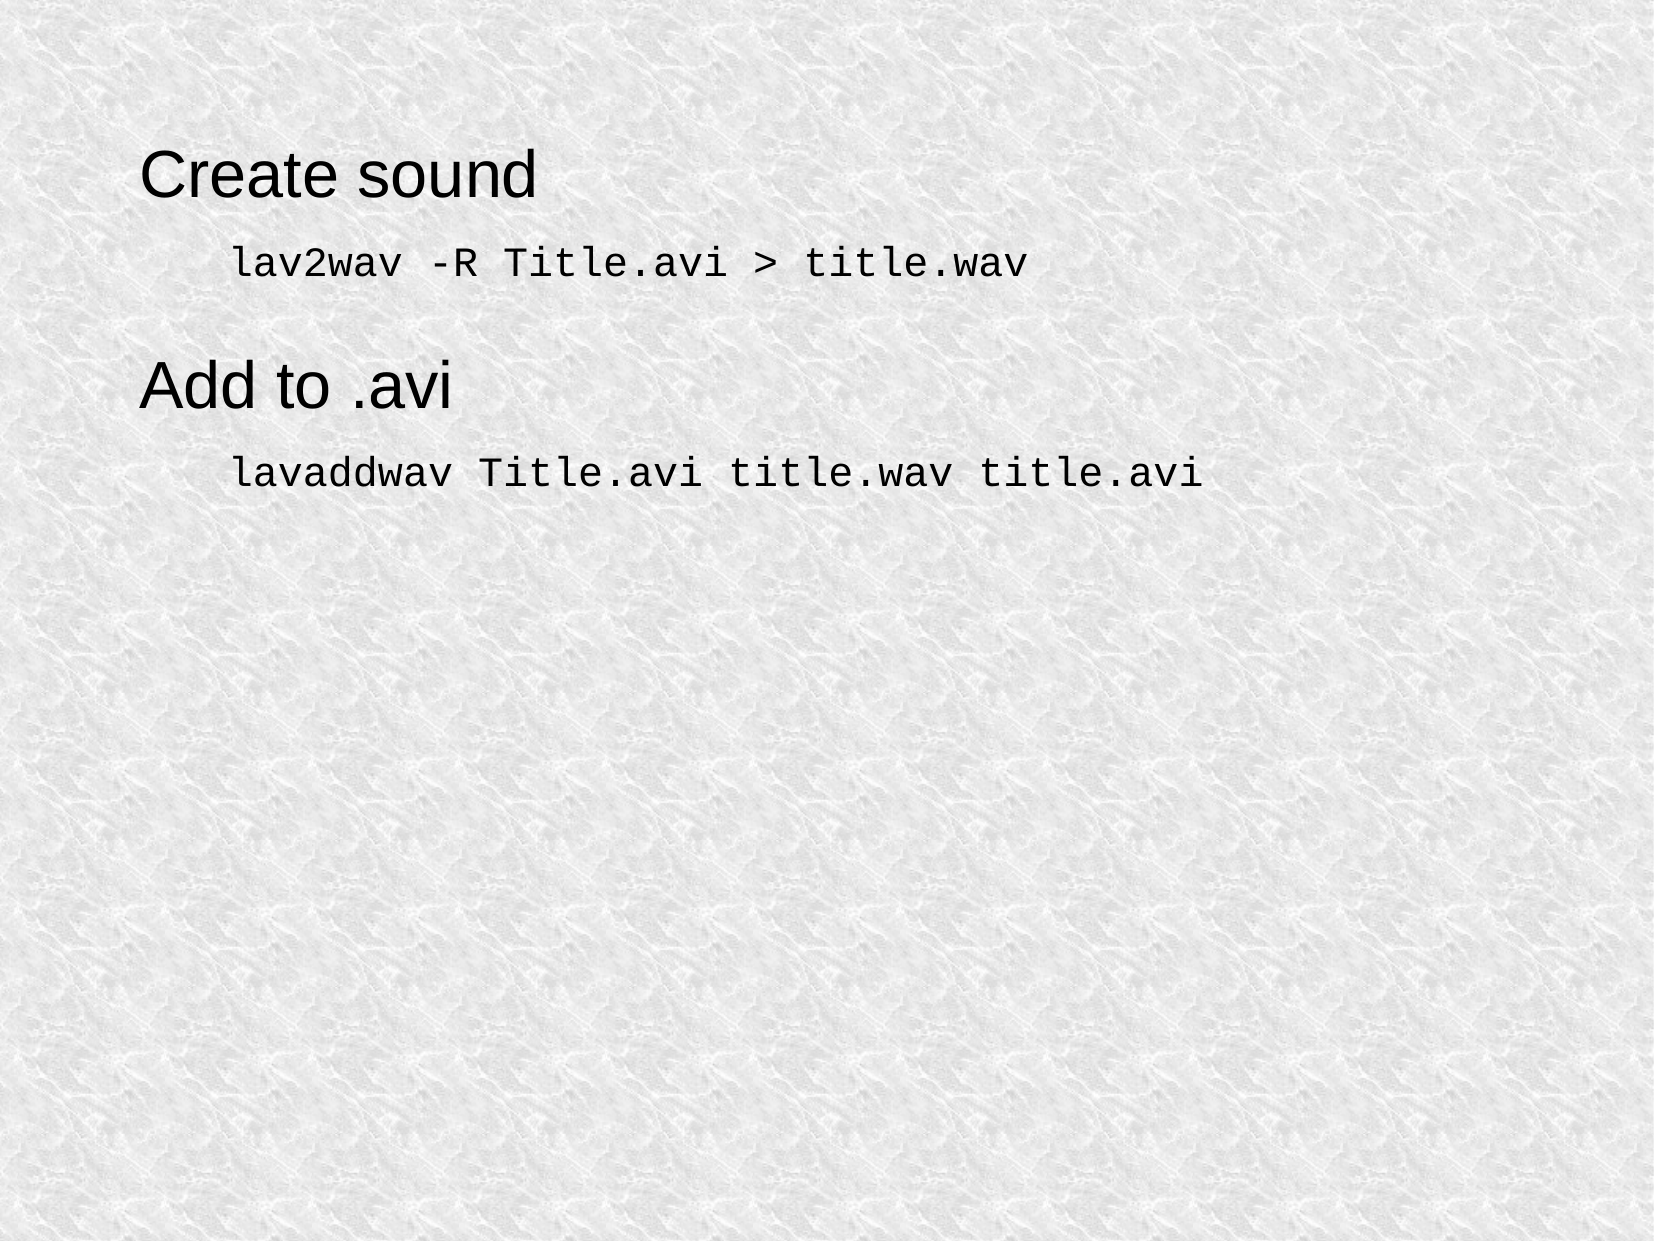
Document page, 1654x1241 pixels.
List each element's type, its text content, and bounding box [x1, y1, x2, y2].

picture [0, 0, 1654, 1241]
list Create sound lav2wav -R Title.avi > title.wav Add to .avi lavaddwav Title.avi title.wav title.avi [121, 137, 1534, 1127]
